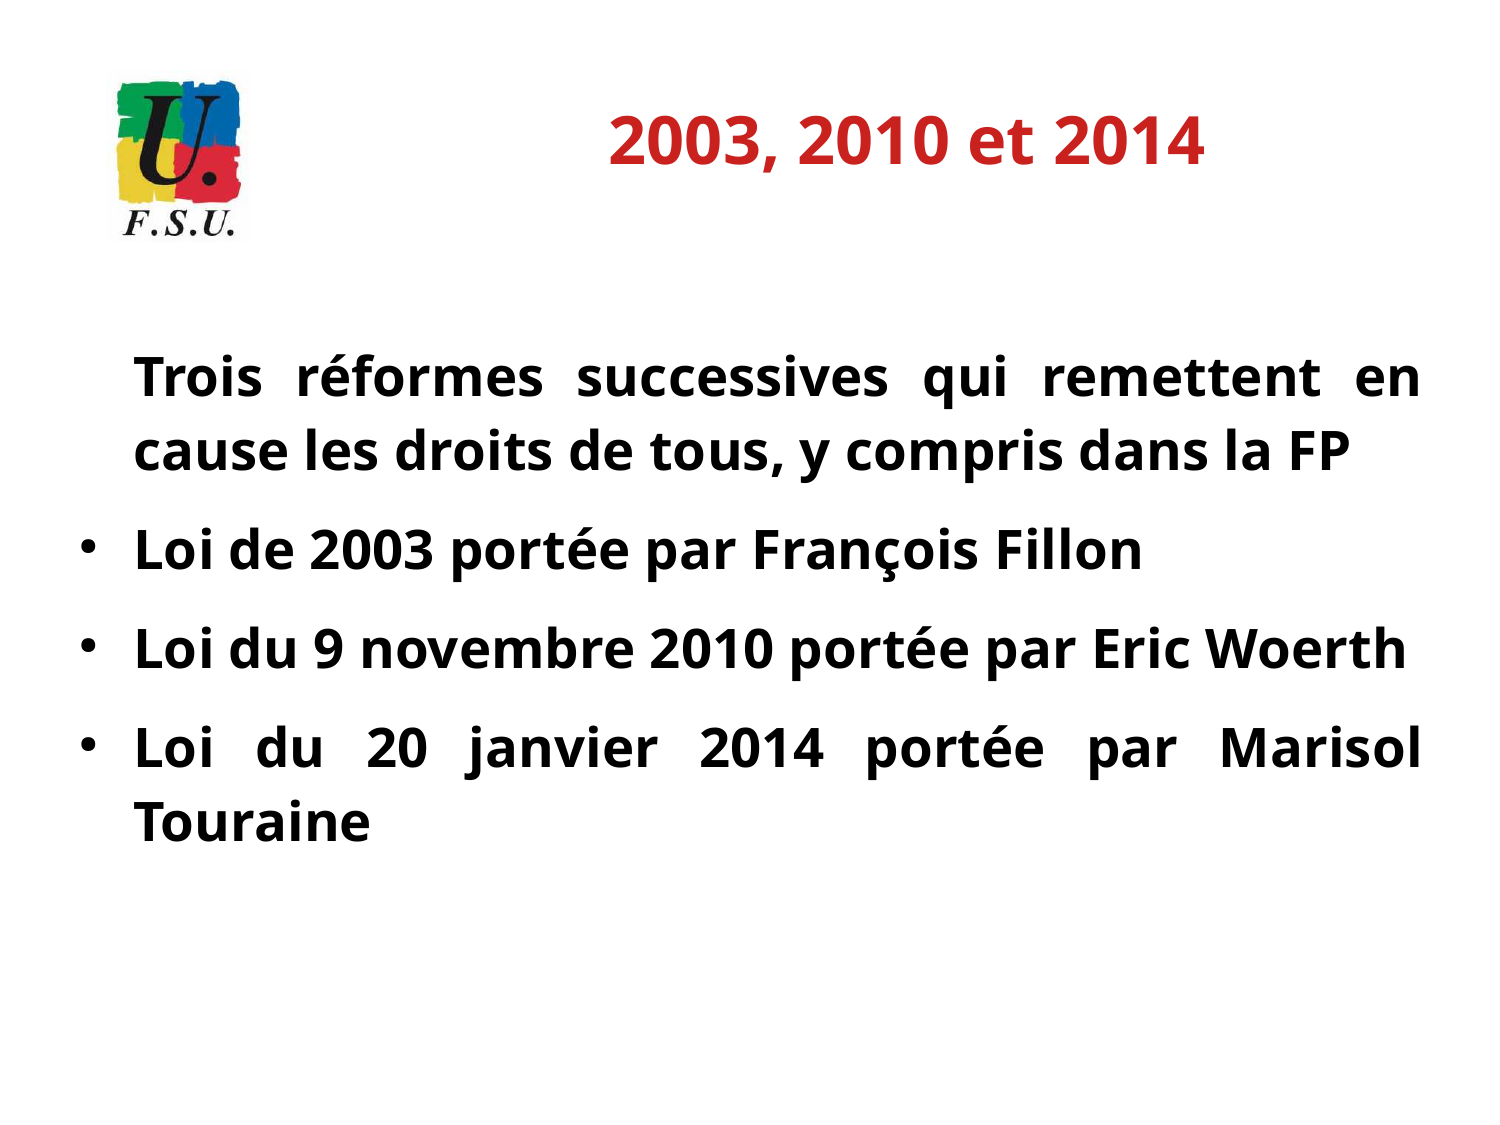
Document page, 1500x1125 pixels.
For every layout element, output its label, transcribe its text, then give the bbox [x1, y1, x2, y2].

title 2003, 2010 et 2014 [318, 44, 1425, 233]
picture [106, 70, 250, 242]
list Trois réformes successives qui remettent en cause les droits de tous, y compris dans la FP Loi de 2003 portée par François Fillon Loi du 9 novembre 2010 portée par Eric Woerth Loi du 20 janvier 2014 portée par Marisol Touraine [75, 263, 1425, 916]
